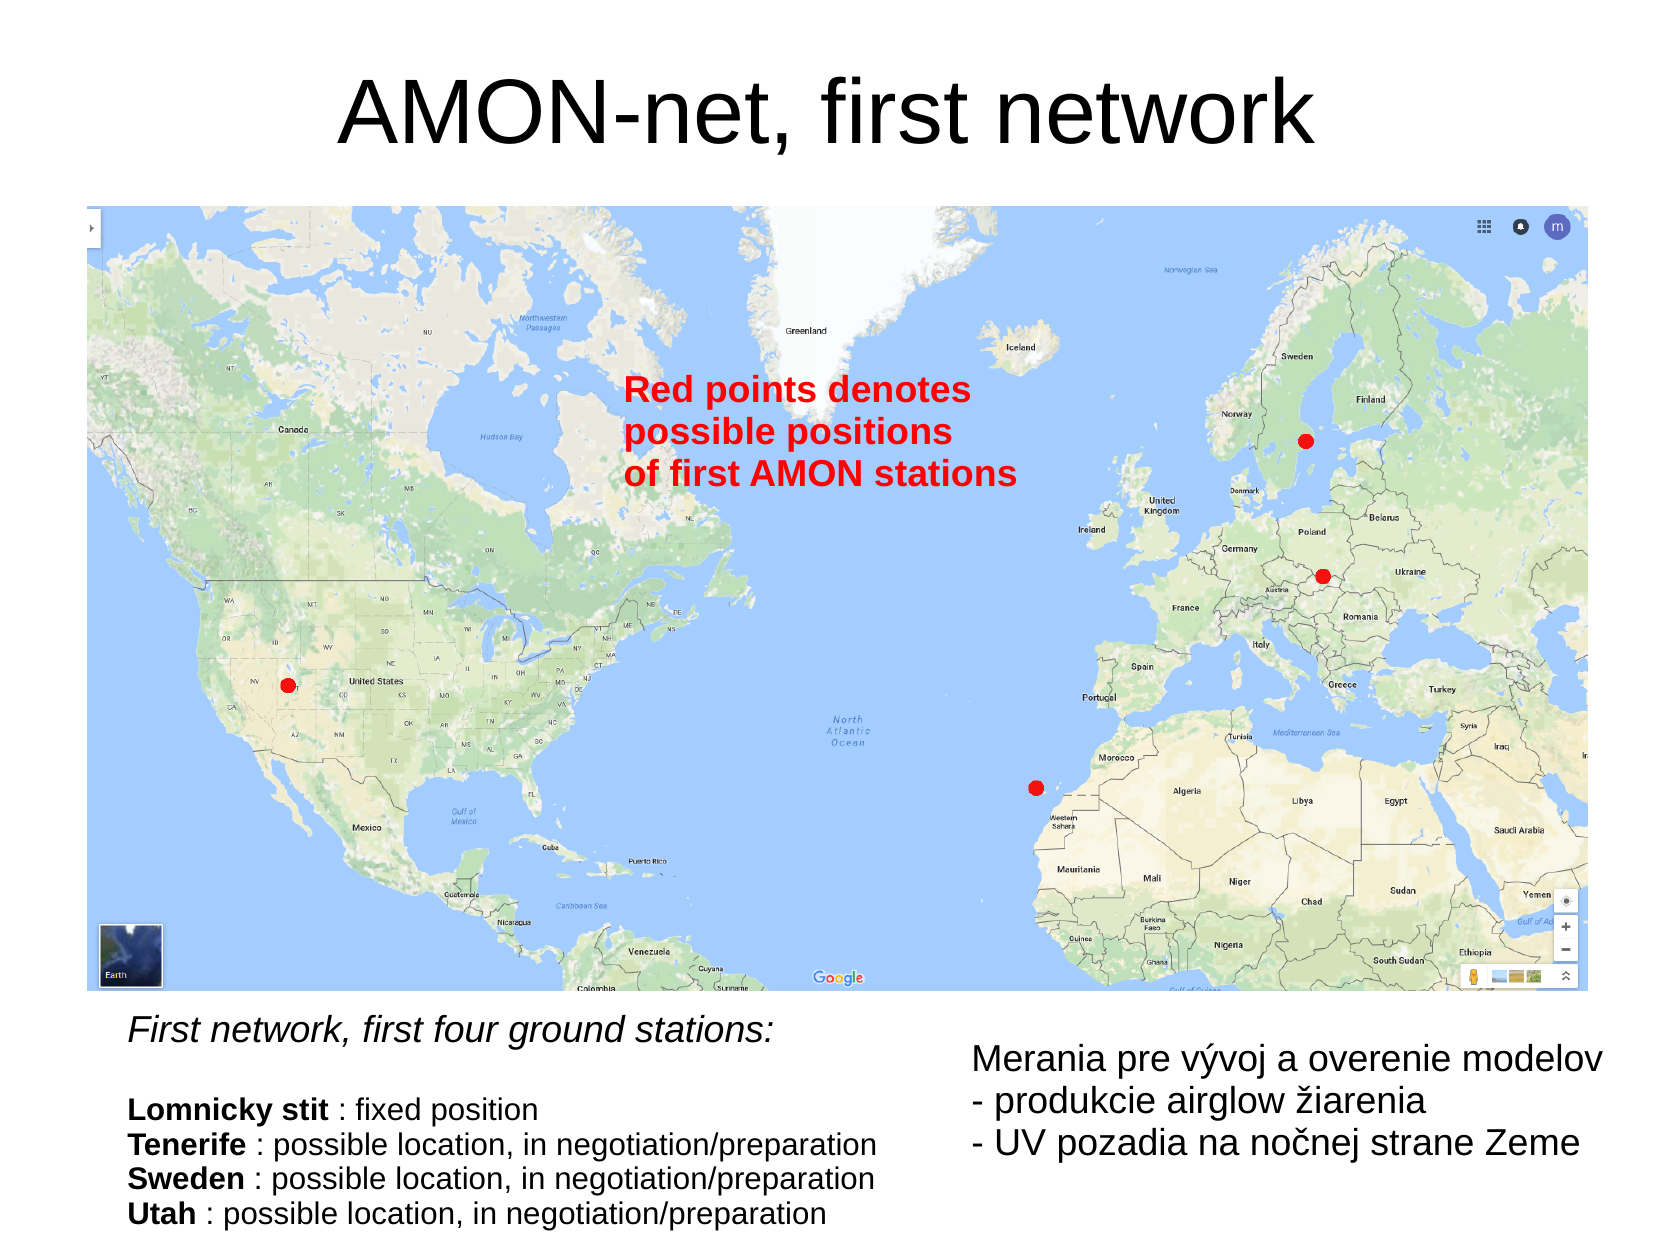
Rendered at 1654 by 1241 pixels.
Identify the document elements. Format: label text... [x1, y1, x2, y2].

picture [87, 206, 1588, 991]
text_box Red points denotes possible positions of first AMON stations [608, 360, 1035, 502]
text_box Merania pre vývoj a overenie modelov - produkcie airglow žiarenia - UV pozadia na nočnej strane Zeme [956, 1029, 1619, 1171]
title AMON-net, first network [82, 8, 1571, 216]
text_box First network, first four ground stations: Lomnicky stit : fixed position Tenerife : possible location, in negotiation/preparation Sweden : possible location, in negotiation/preparation Utah : possible location, in negotiation/preparation [112, 1000, 896, 1239]
